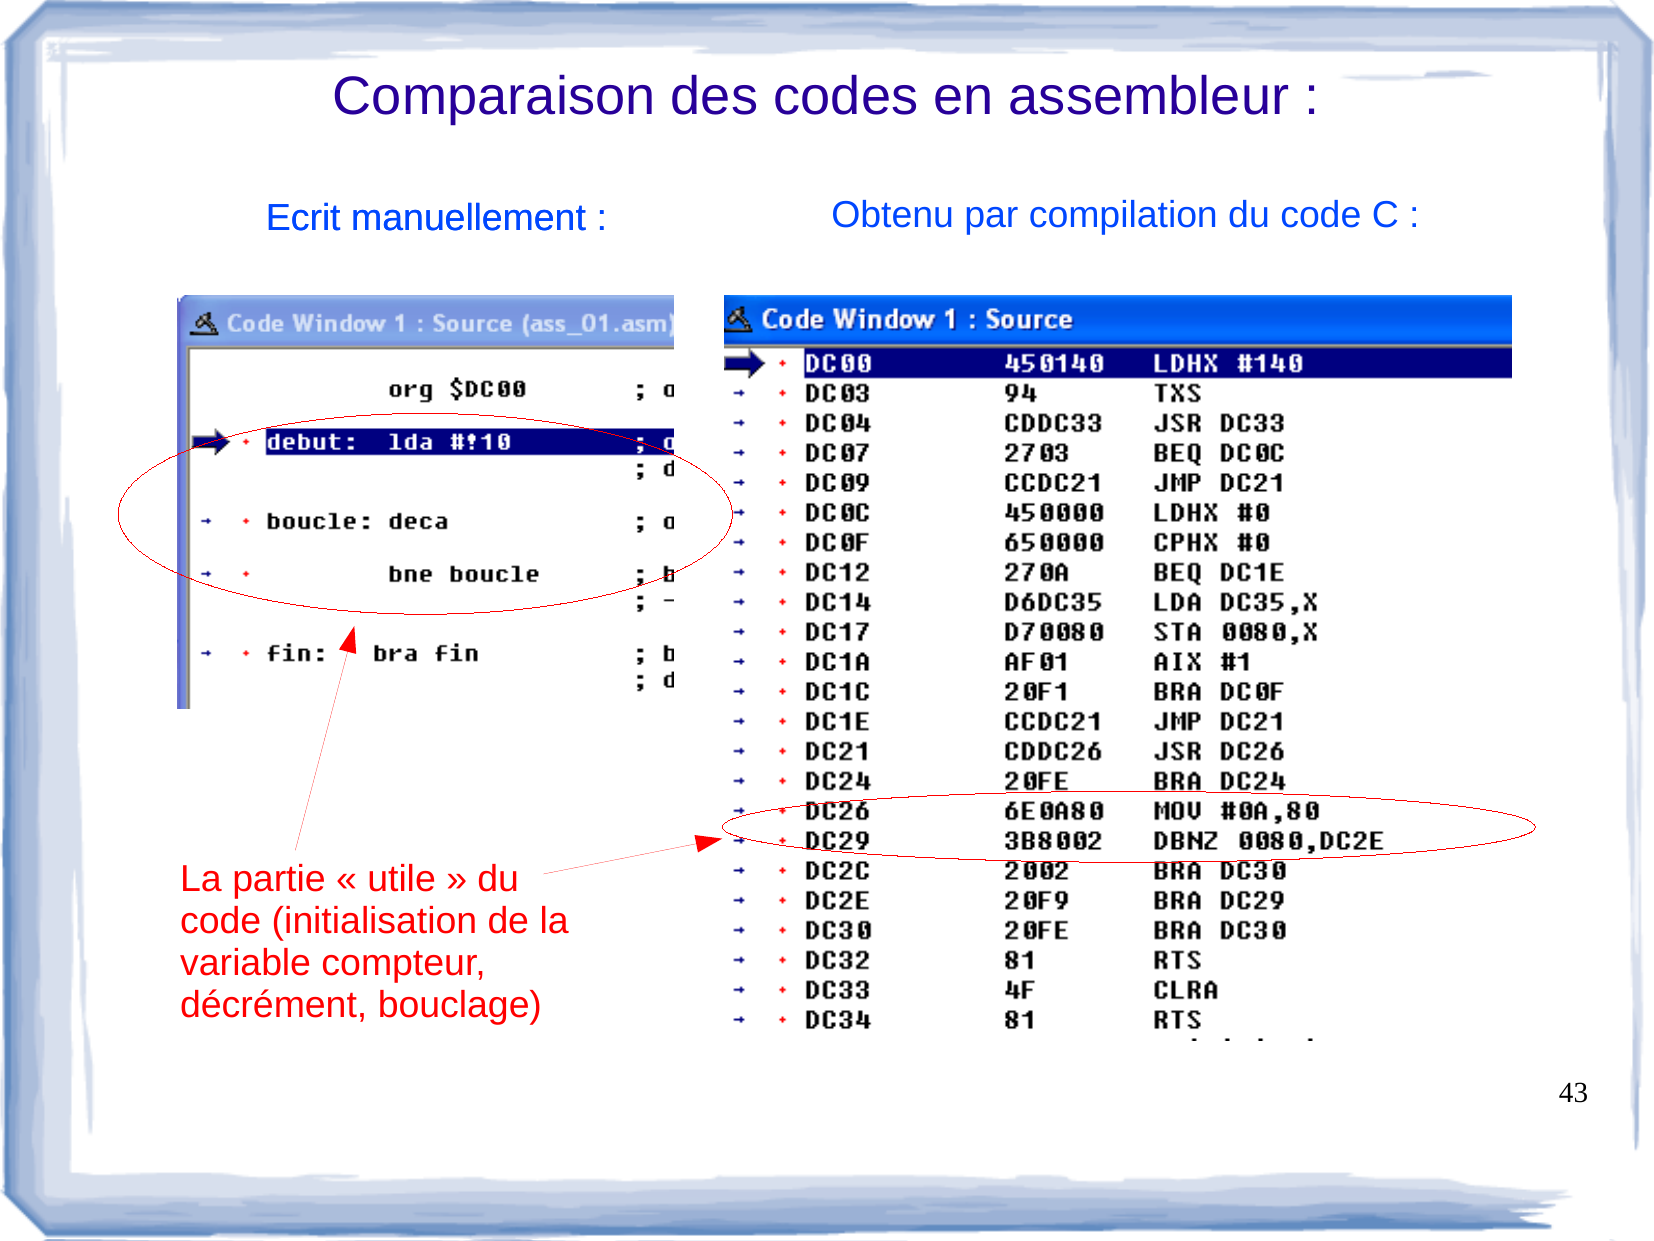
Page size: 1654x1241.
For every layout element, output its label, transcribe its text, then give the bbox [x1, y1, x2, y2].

text_box Obtenu par compilation du code C : [795, 186, 1446, 243]
text_box Ecrit manuellement : [188, 188, 674, 246]
text_box La partie « utile » du code (initialisation de la variable compteur, décrément, bouclage) [165, 850, 615, 1034]
title Comparaison des codes en assembleur : [82, 49, 1571, 142]
picture [0, 0, 1654, 1241]
